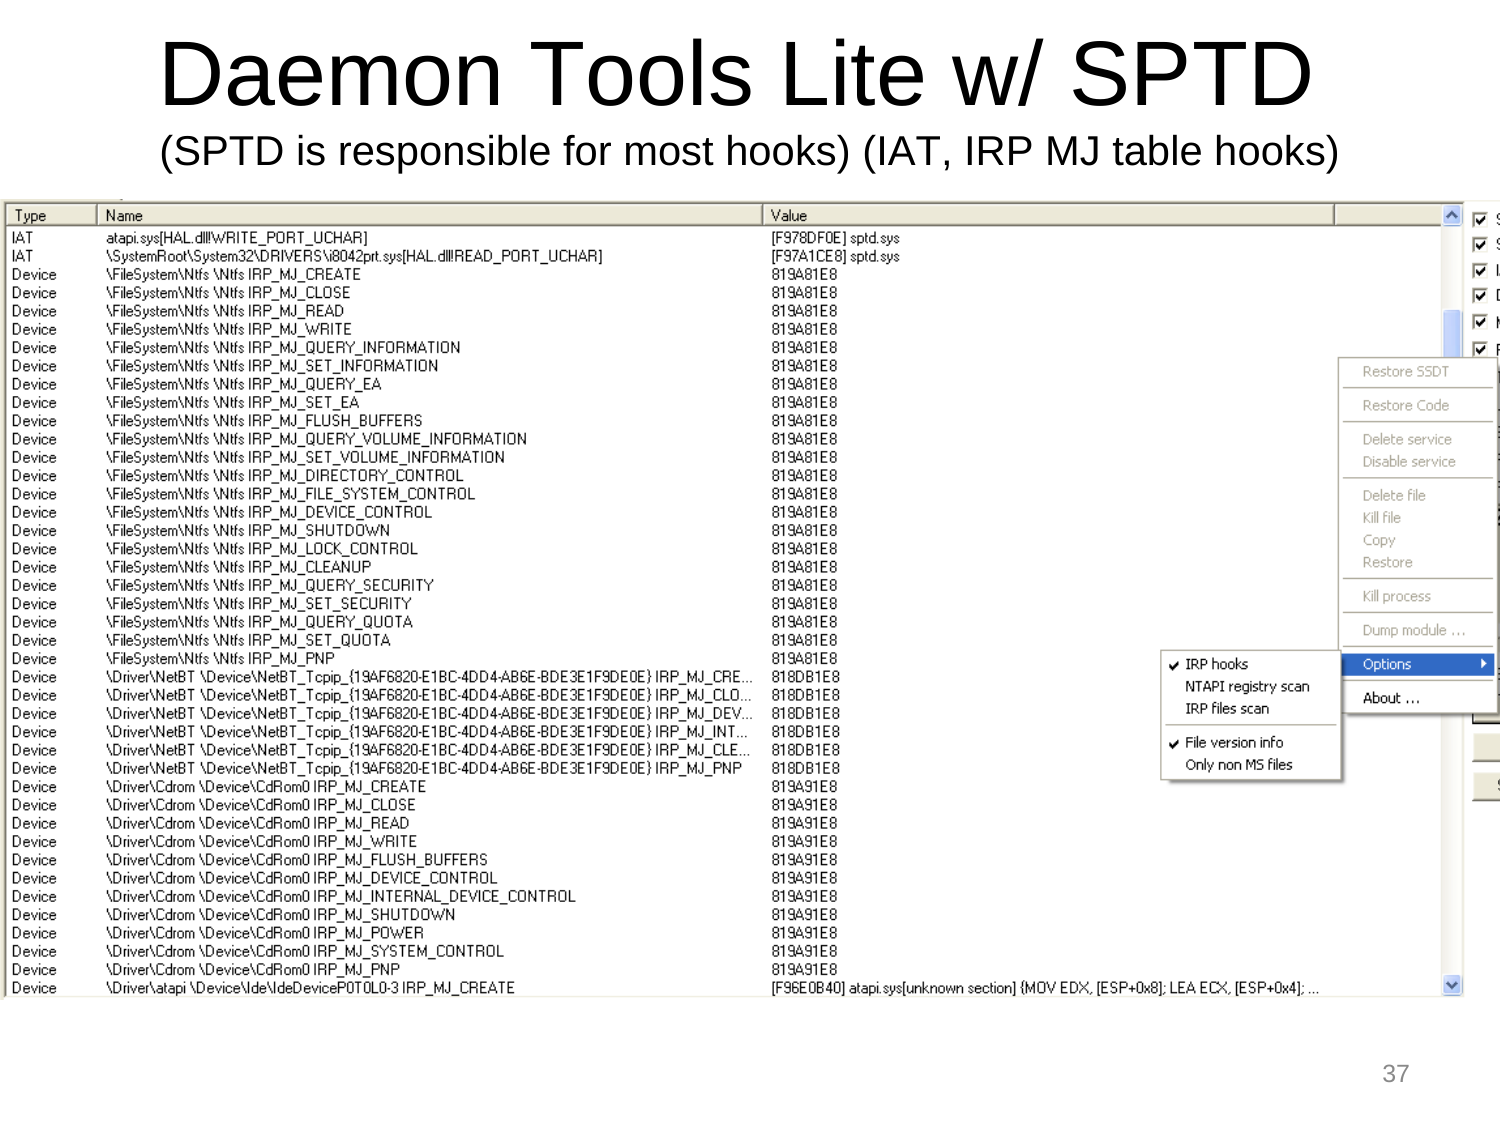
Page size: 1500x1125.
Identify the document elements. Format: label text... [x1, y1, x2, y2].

picture [0, 199, 1500, 1000]
text_box <number> [1074, 1042, 1426, 1103]
title Daemon Tools Lite w/ SPTD (SPTD is responsible for most hooks) (IAT, IRP MJ table hooks) [0, 0, 1500, 188]
